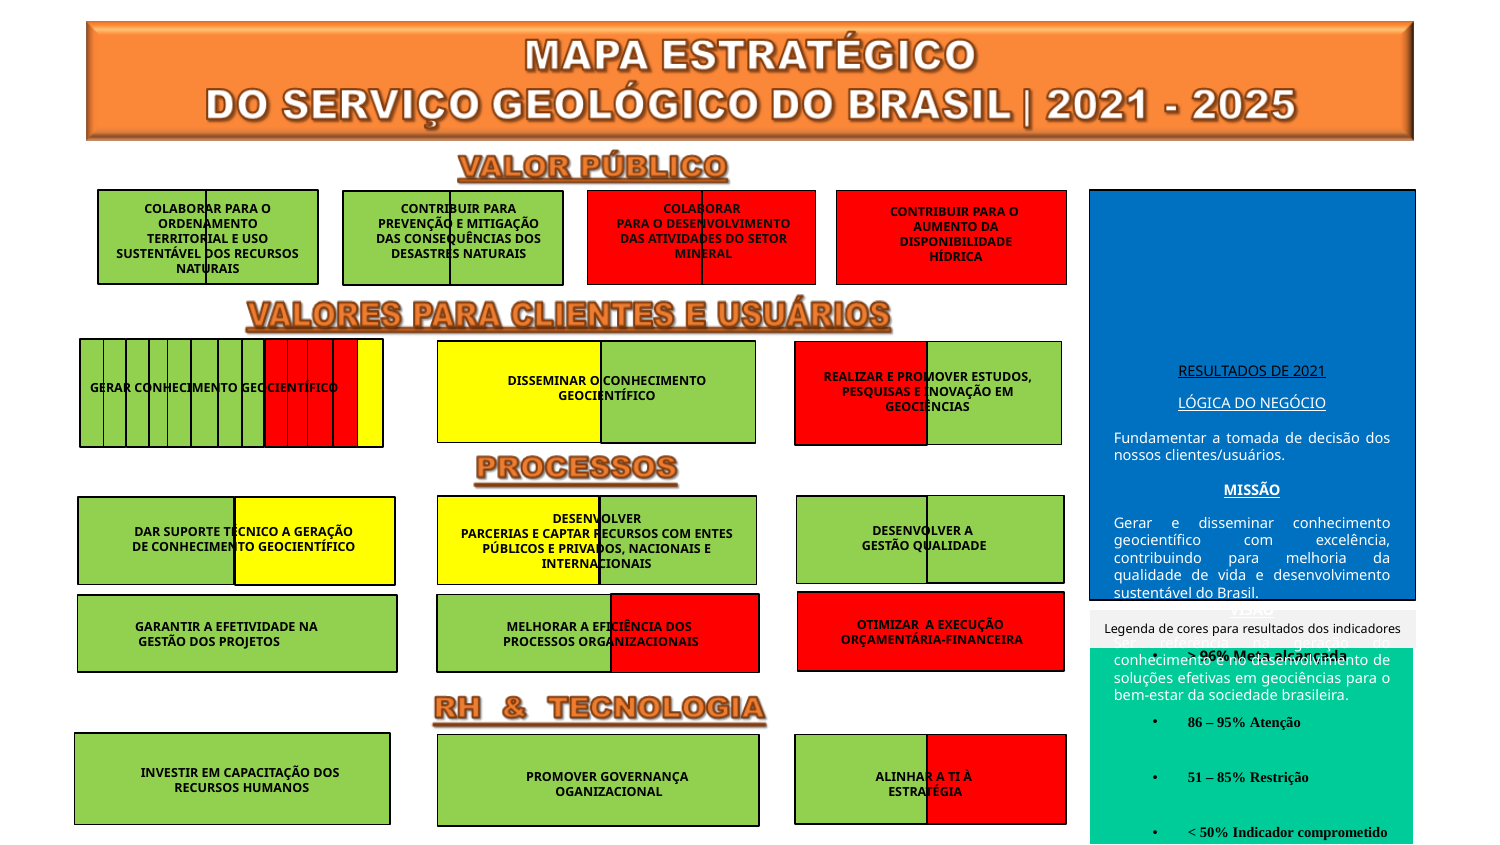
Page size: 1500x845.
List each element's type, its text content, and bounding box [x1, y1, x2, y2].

text_box GARANTIR A EFETIVIDADE NA GESTÃO DOS PROJETOS [120, 604, 425, 657]
text_box [587, 191, 815, 285]
text_box [438, 734, 759, 826]
table_cell 86 – 95% Atenção [1153, 714, 1413, 770]
table_cell [1090, 825, 1153, 844]
text_box [600, 496, 756, 585]
text_box PROMOVER GOVERNANÇA OGANIZACIONAL [446, 746, 773, 806]
text_box CONTRIBUIR PARA O AUMENTO DA DISPONIBILIDADE HÍDRICA [858, 197, 1054, 272]
text_box DESENVOLVER A GESTÃO QUALIDADE [805, 505, 1044, 573]
table_cell [1090, 714, 1153, 770]
text_box RESULTADOS DE 2021 LÓGICA DO NEGÓCIO Fundamentar a tomada de decisão dos nossos clientes/usuários. MISSÃO Gerar e disseminar conhecimento geocientífico com excelência, contribuindo para melhoria da qualidade de vida e desenvolvimento sustentável do Brasil. VISÃO Ser referência na geração do conhecimento e no desenvolvimento de soluções efetivas em geociências para o bem-estar da sociedade brasileira. [1099, 209, 1406, 563]
text_box MELHORAR A EFICIÊNCIA DOS PROCESSOS ORGANIZACIONAIS [451, 596, 751, 672]
text_box [343, 191, 563, 285]
text_box [1090, 190, 1416, 600]
text_box OTIMIZAR A EXECUÇÃO ORÇAMENTÁRIA-FINANCEIRA [811, 602, 1050, 655]
table_header > 96% Meta alcançada [1153, 648, 1413, 714]
table_header [1090, 648, 1153, 714]
text_box [836, 191, 1066, 285]
text_box COLABORAR PARA O ORDENAMENTO TERRITORIAL E USO SUSTENTÁVEL DOS RECURSOS NATURAIS [101, 183, 314, 284]
text_box DESENVOLVER PARCERIAS E CAPTAR RECURSOS COM ENTES PÚBLICOS E PRIVADOS, NACIONAIS E INTERNACIONAIS [442, 503, 751, 578]
text_box [265, 339, 383, 374]
text_box GERAR CONHECIMENTO GEOCIENTÍFICO [75, 374, 391, 404]
text_box [74, 733, 390, 825]
text_box [795, 341, 1061, 445]
text_box INVESTIR EM CAPACITAÇÃO DOS RECURSOS HUMANOS [101, 730, 380, 818]
text_box [437, 496, 599, 584]
picture [84, 19, 1416, 195]
text_box ALINHAR A TI À ESTRATÉGIA [790, 734, 1061, 807]
text_box [437, 595, 610, 672]
table_cell 51 – 85% Restrição [1153, 770, 1413, 825]
text_box CONTRIBUIR PARA PREVENÇÃO E MITIGAÇÃO DAS CONSEQUÊNCIAS DOS DESASTRES NATURAIS [358, 189, 560, 269]
text_box [611, 594, 759, 673]
text_box [314, 195, 318, 273]
text_box [265, 404, 383, 447]
text_box [437, 341, 755, 443]
text_box [235, 497, 395, 585]
text_box COLABORAR PARA O DESENVOLVIMENTO DAS ATIVIDADES DO SETOR MINERAL [599, 178, 808, 269]
text_box [795, 734, 1066, 824]
text_box [78, 497, 234, 584]
text_box REALIZAR E PROMOVER ESTUDOS, PESQUISAS E INOVAÇÃO EM GEOCIÊNCIAS [802, 362, 1054, 422]
text_box DAR SUPORTE TÉCNICO A GERAÇÃO DE CONHECIMENTO GEOCIENTÍFICO [113, 504, 375, 562]
text_box [796, 496, 1064, 583]
text_box [797, 592, 1064, 671]
picture [110, 677, 1090, 770]
text_box DISSEMINAR O CONHECIMENTO GEOCIENTÍFICO [459, 366, 755, 411]
picture [80, 273, 1064, 496]
table_cell [1090, 770, 1153, 825]
table_cell < 50% Indicador comprometido [1153, 825, 1413, 844]
text_box [78, 595, 397, 672]
text_box [80, 404, 264, 447]
text_box Legenda de cores para resultados dos indicadores [1090, 610, 1416, 648]
text_box [80, 339, 264, 374]
